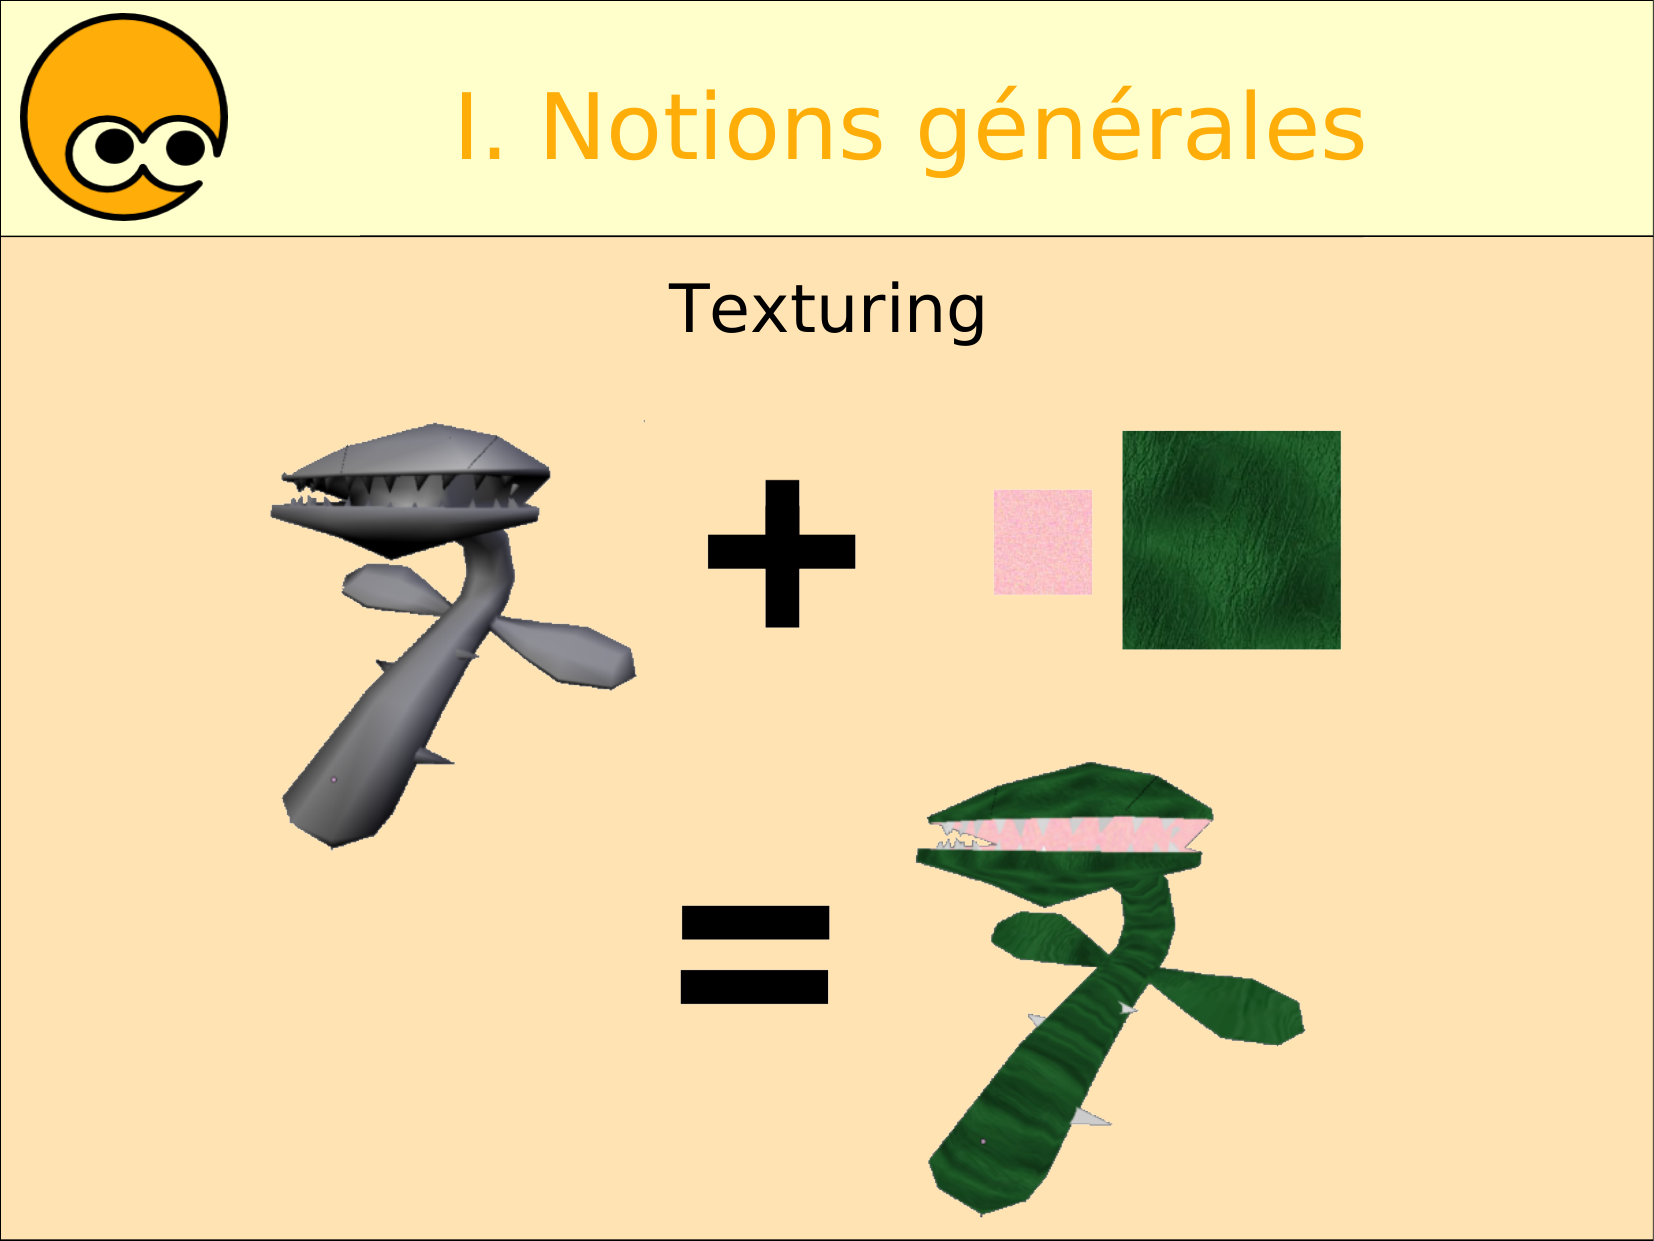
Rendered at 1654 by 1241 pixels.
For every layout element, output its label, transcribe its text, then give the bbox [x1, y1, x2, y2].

title I. Notions générales [252, 28, 1571, 228]
text_box Texturing [295, 236, 1364, 384]
picture [265, 420, 1359, 1241]
picture [20, 13, 228, 221]
